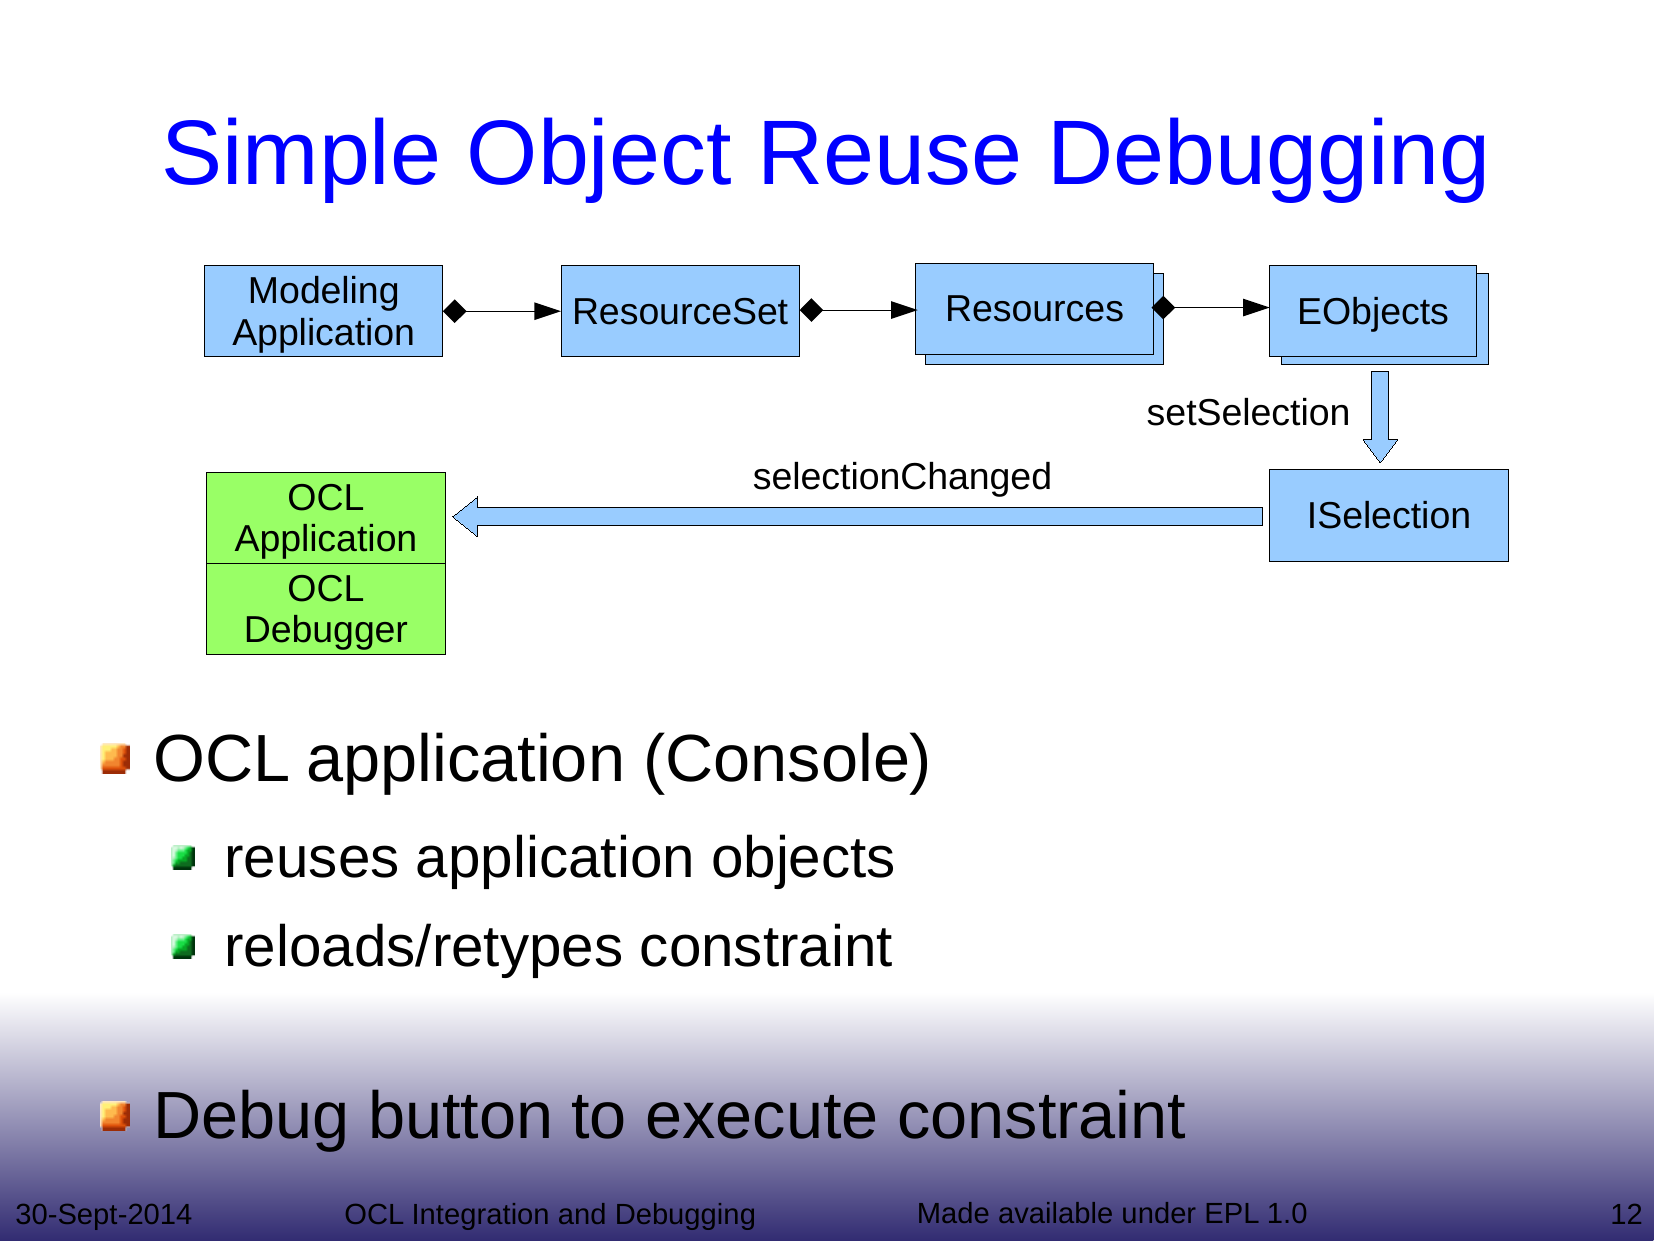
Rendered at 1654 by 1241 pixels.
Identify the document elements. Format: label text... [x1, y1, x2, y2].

text_box ISelection [1269, 469, 1509, 562]
text_box EObjects [1269, 265, 1477, 357]
text_box EObjects [1281, 273, 1489, 365]
text_box Modeling Application [204, 265, 443, 357]
text_box setSelection [1131, 383, 1366, 441]
list OCL application (Console) reuses application objects reloads/retypes constraint Debug button to execute constraint [82, 720, 1571, 1154]
text_box OCL Application [206, 472, 446, 563]
title Simple Object Reuse Debugging [82, 49, 1571, 257]
text_box [1364, 371, 1398, 463]
text_box OCL Debugger [206, 563, 446, 655]
text_box ResourceSet [561, 265, 800, 357]
text_box selectionChanged [738, 447, 1067, 505]
text_box [452, 496, 1263, 537]
text_box Resources [925, 312, 1164, 365]
text_box Resources [1154, 273, 1164, 304]
text_box Resources [915, 263, 1154, 355]
